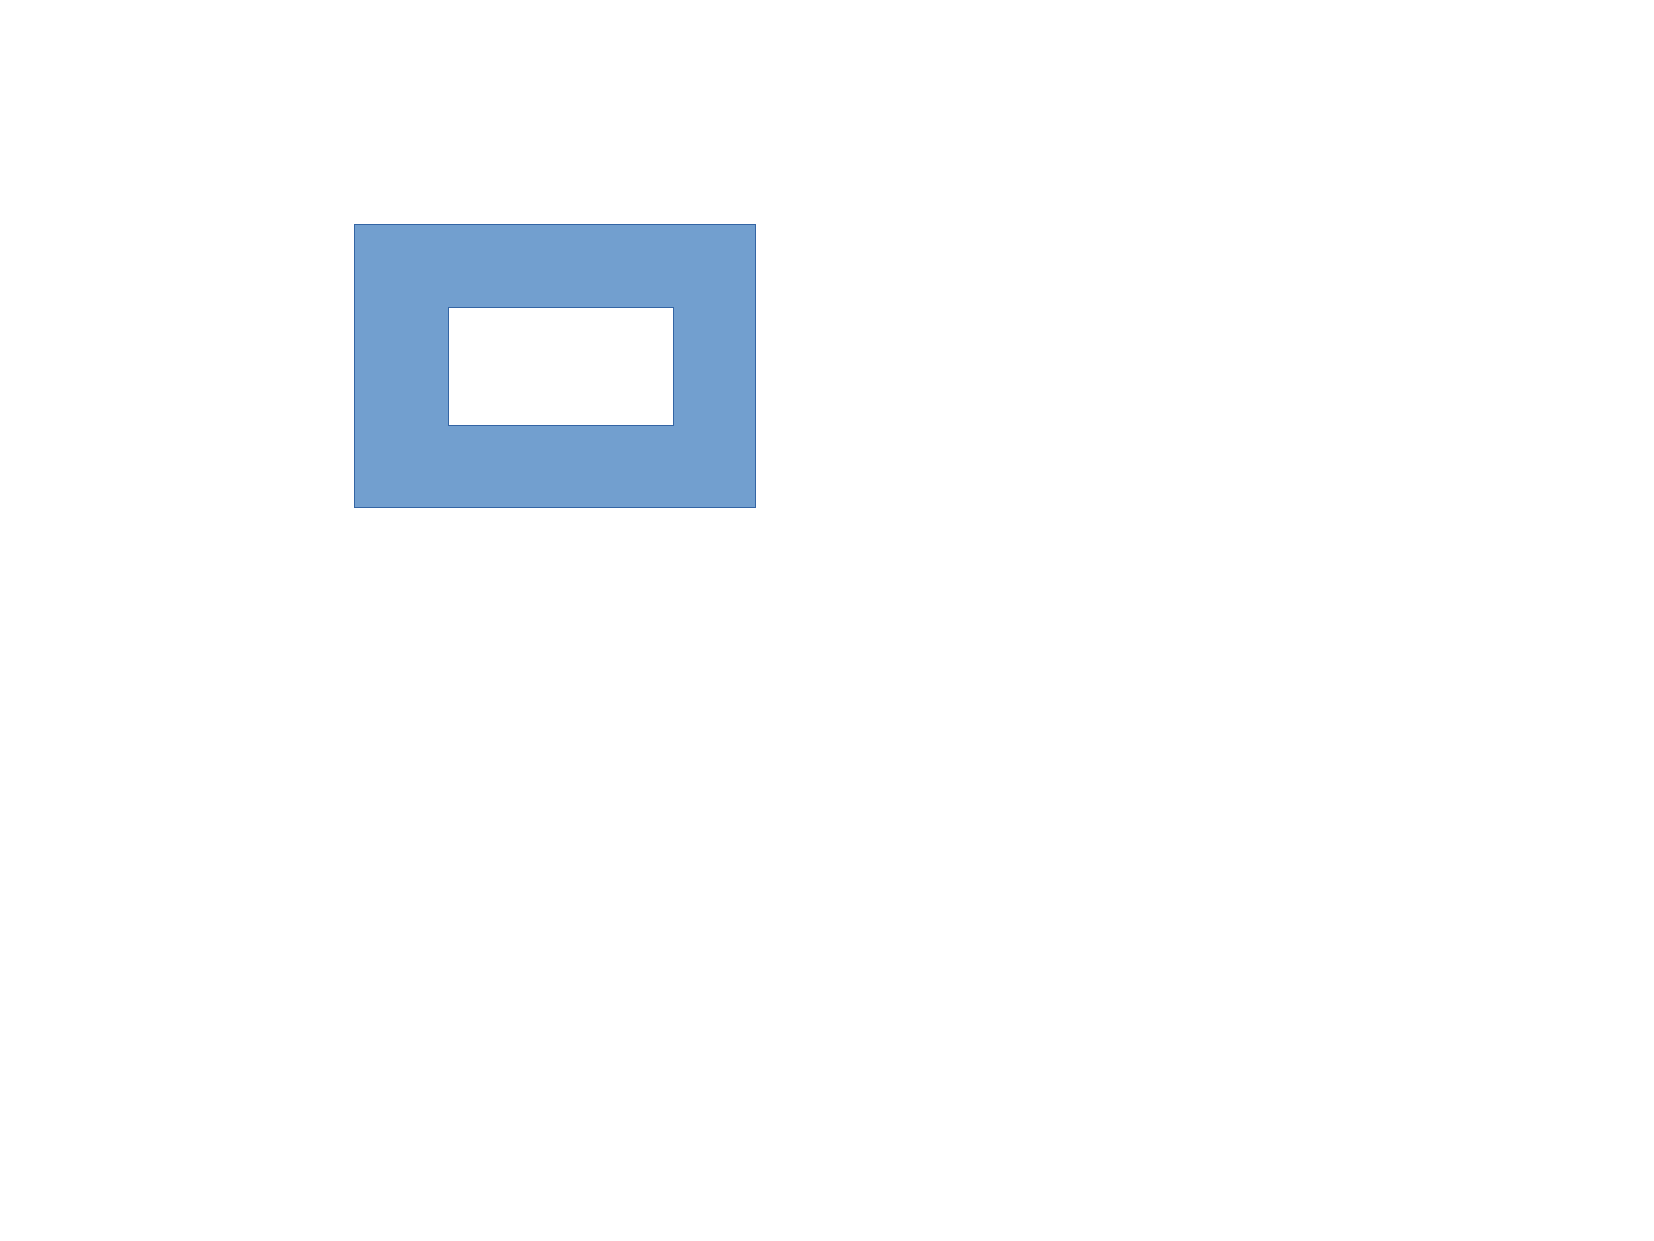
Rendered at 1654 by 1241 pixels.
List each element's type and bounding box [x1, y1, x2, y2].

text_box [354, 224, 756, 508]
